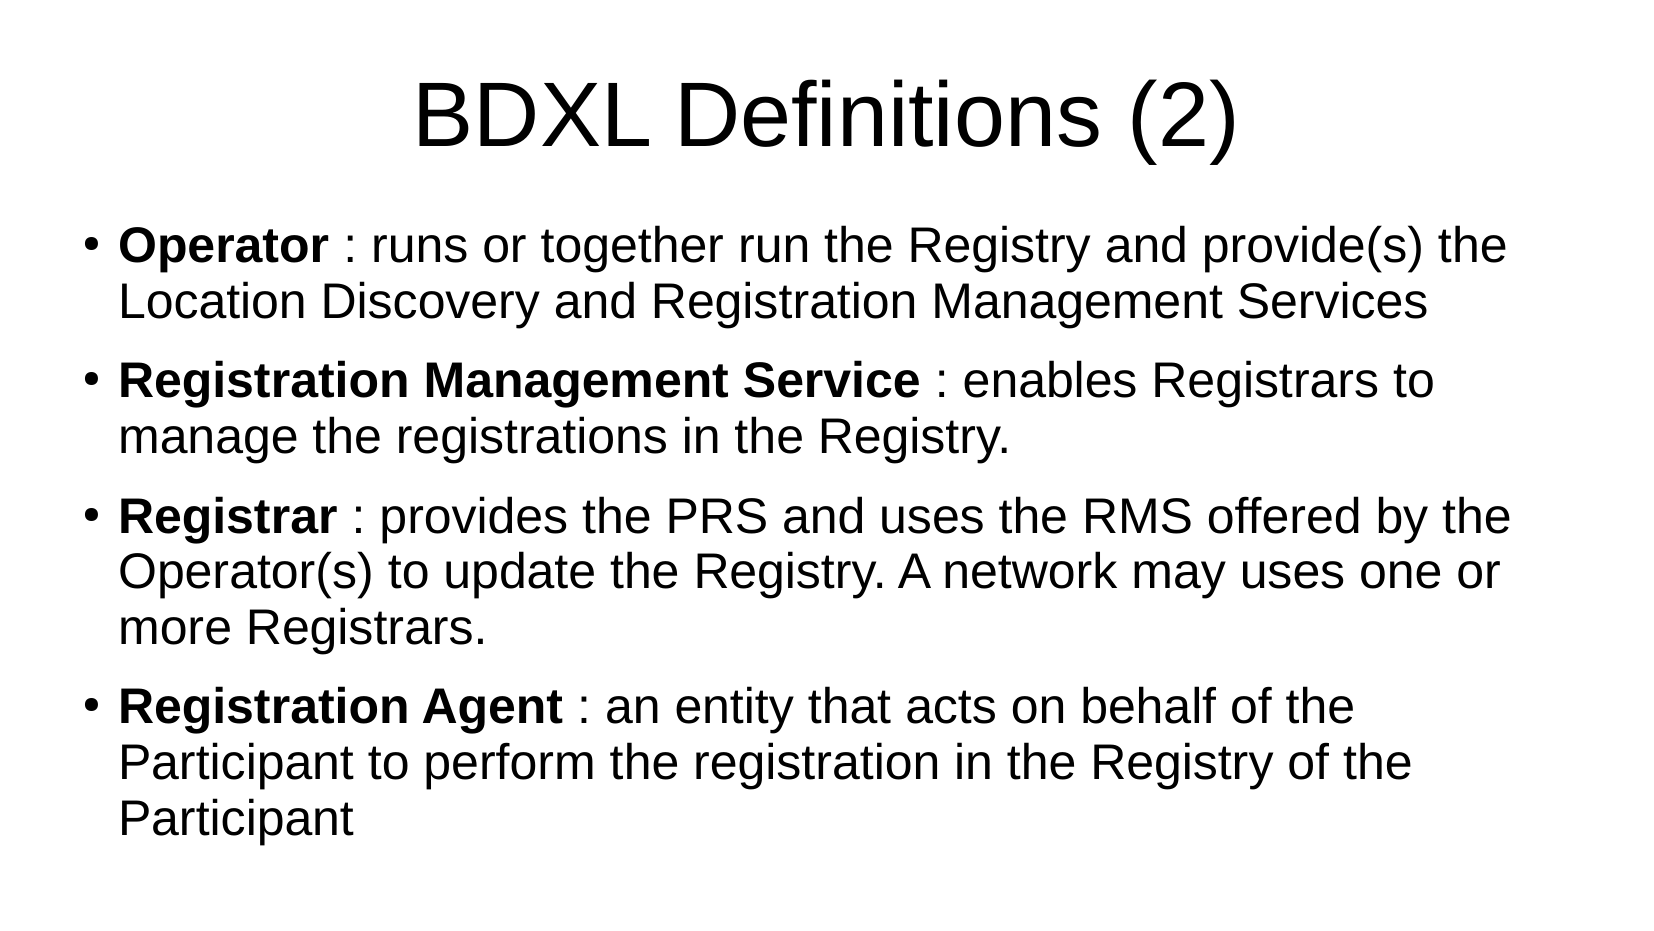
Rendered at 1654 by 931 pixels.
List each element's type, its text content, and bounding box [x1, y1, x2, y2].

title BDXL Definitions (2) [82, 37, 1571, 193]
subtitle Operator : runs or together run the Registry and provide(s) the Location Discovery and Registration Management Services Registration Management Service : enables Registrars to manage the registrations in the Registry. Registrar : provides the PRS and uses the RMS offered by the Operator(s) to update the Registry. A network may uses one or more Registrars. Registration Agent : an entity that acts on behalf of the Participant to perform the registration in the Registry of the Participant [82, 217, 1571, 916]
